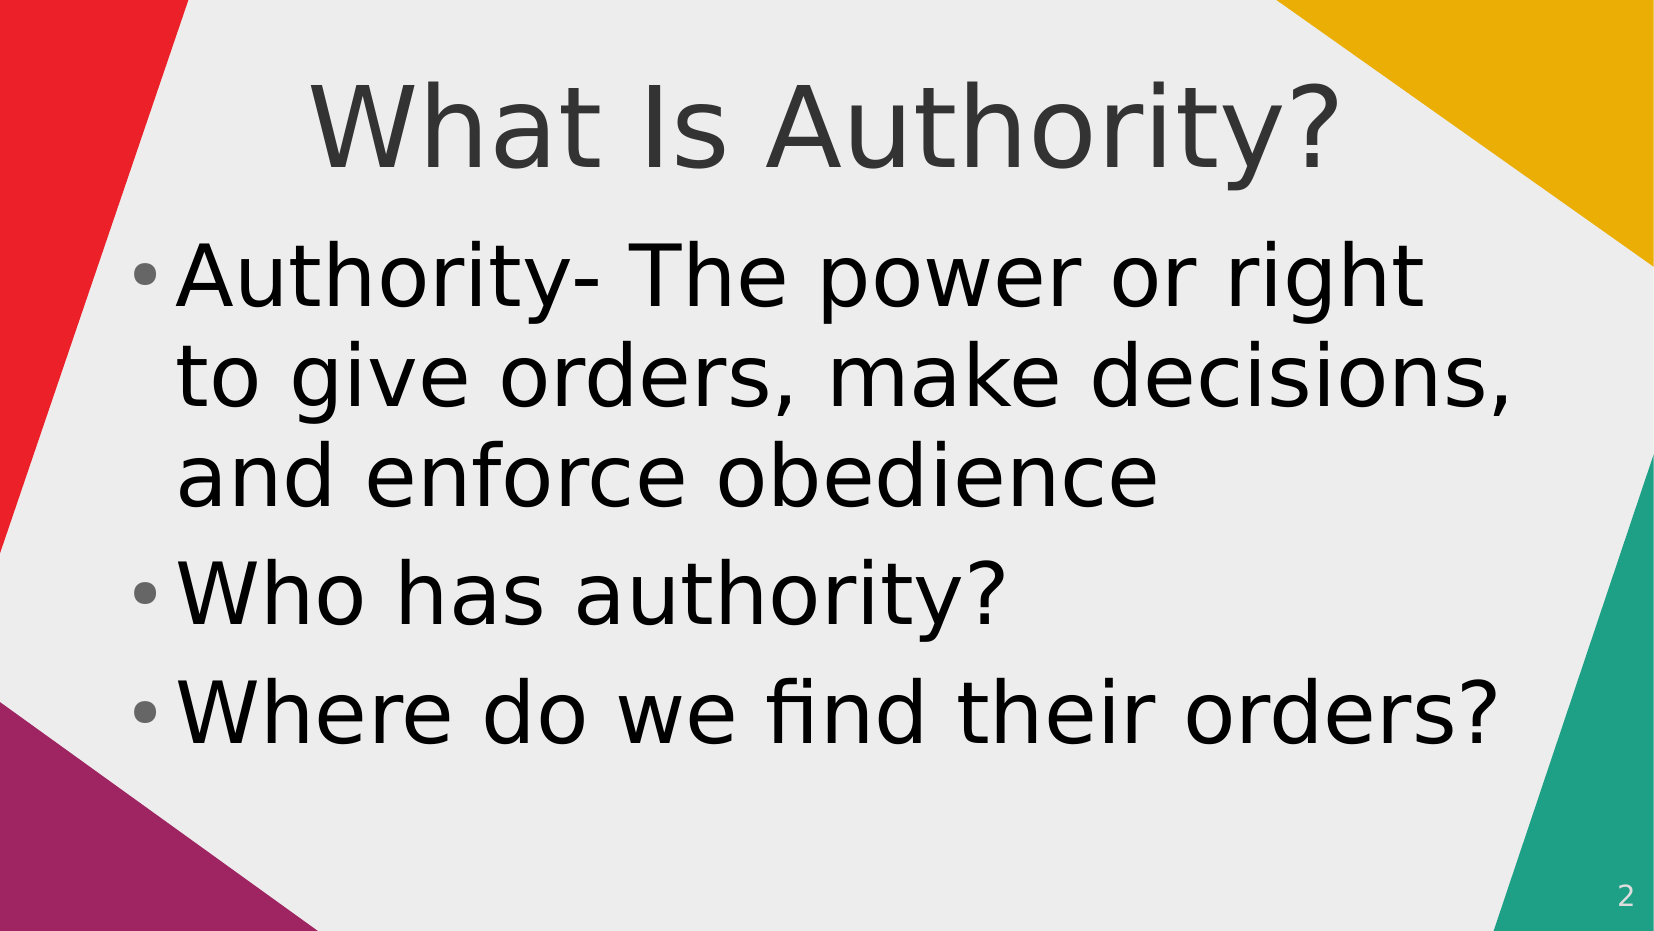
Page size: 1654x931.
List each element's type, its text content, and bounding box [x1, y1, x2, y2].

list Authority- The power or right to give orders, make decisions, and enforce obedience Who has authority? Where do we find their orders? [114, 226, 1539, 775]
title What Is Authority? [114, 54, 1539, 203]
